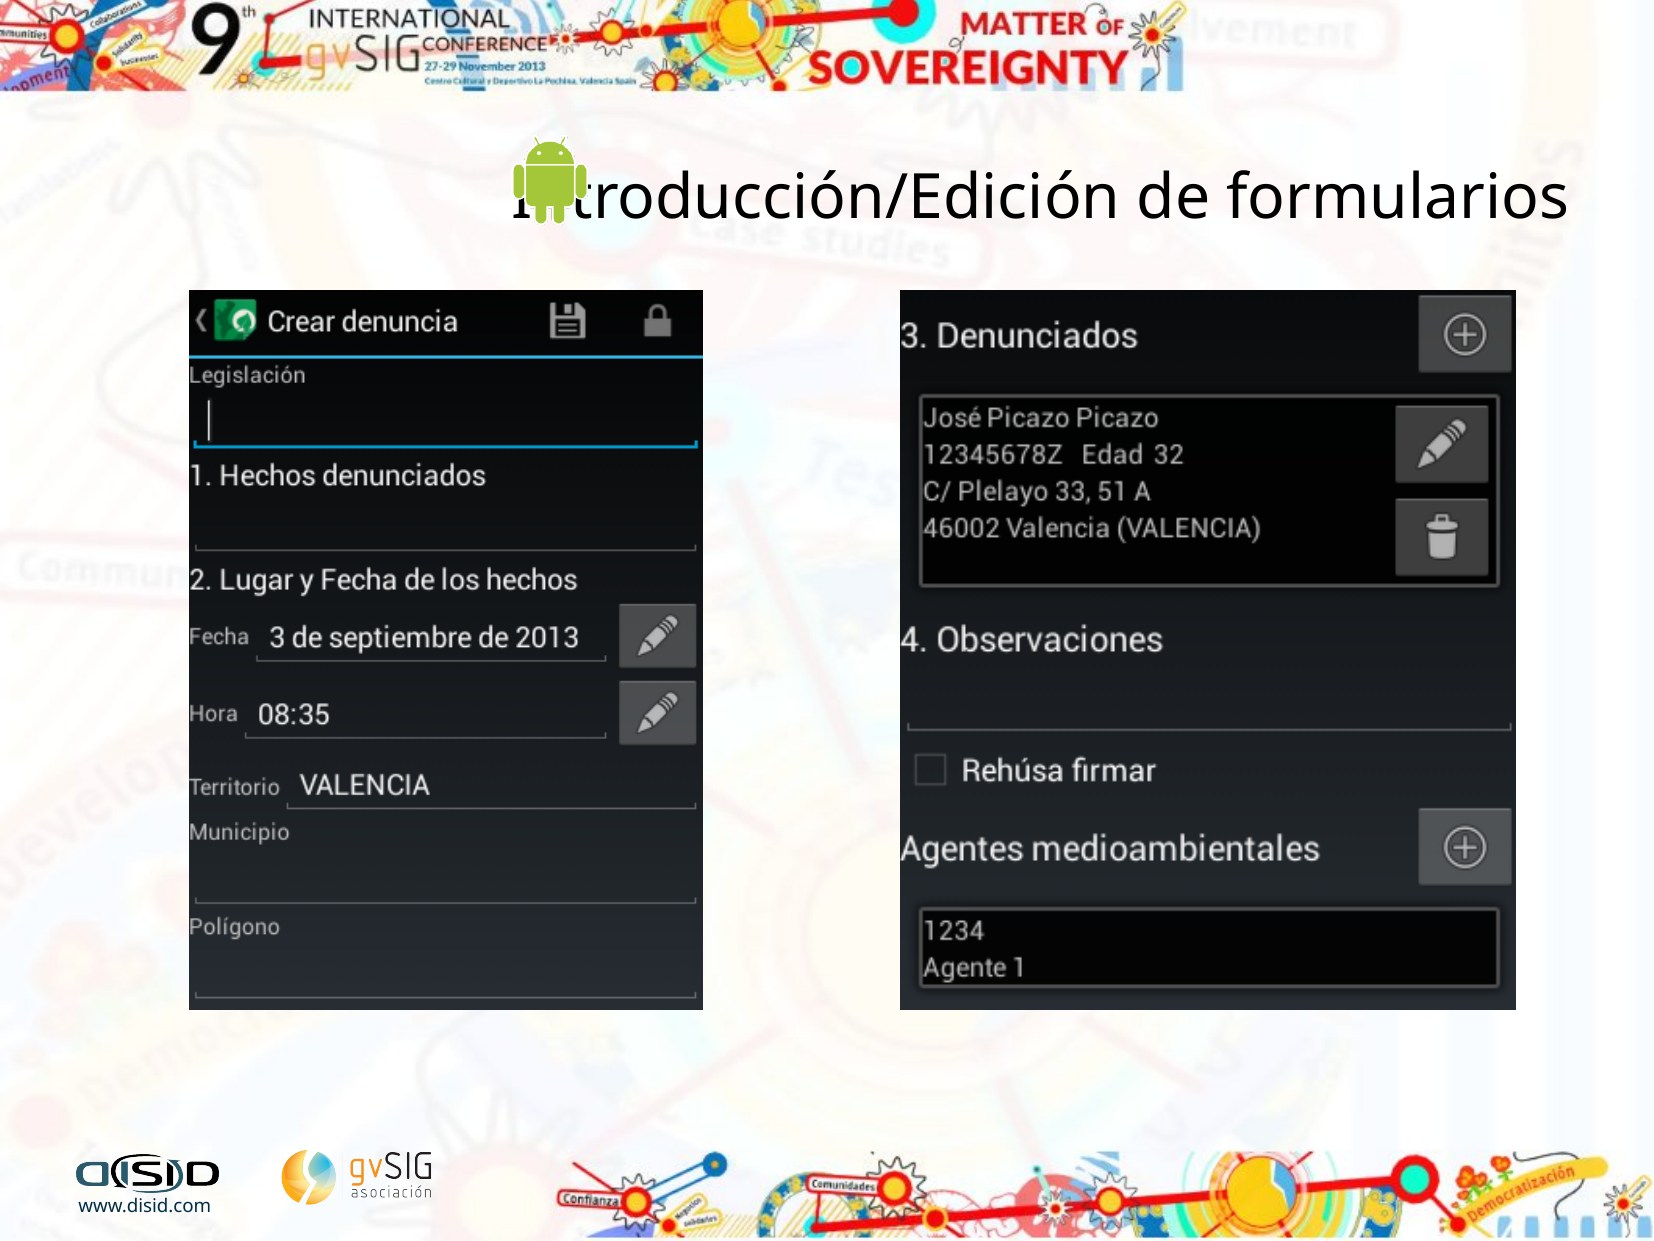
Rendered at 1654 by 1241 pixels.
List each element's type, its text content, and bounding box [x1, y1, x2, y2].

picture [0, 0, 1654, 1241]
title Introducción/Edición de formularios [82, 90, 1571, 298]
